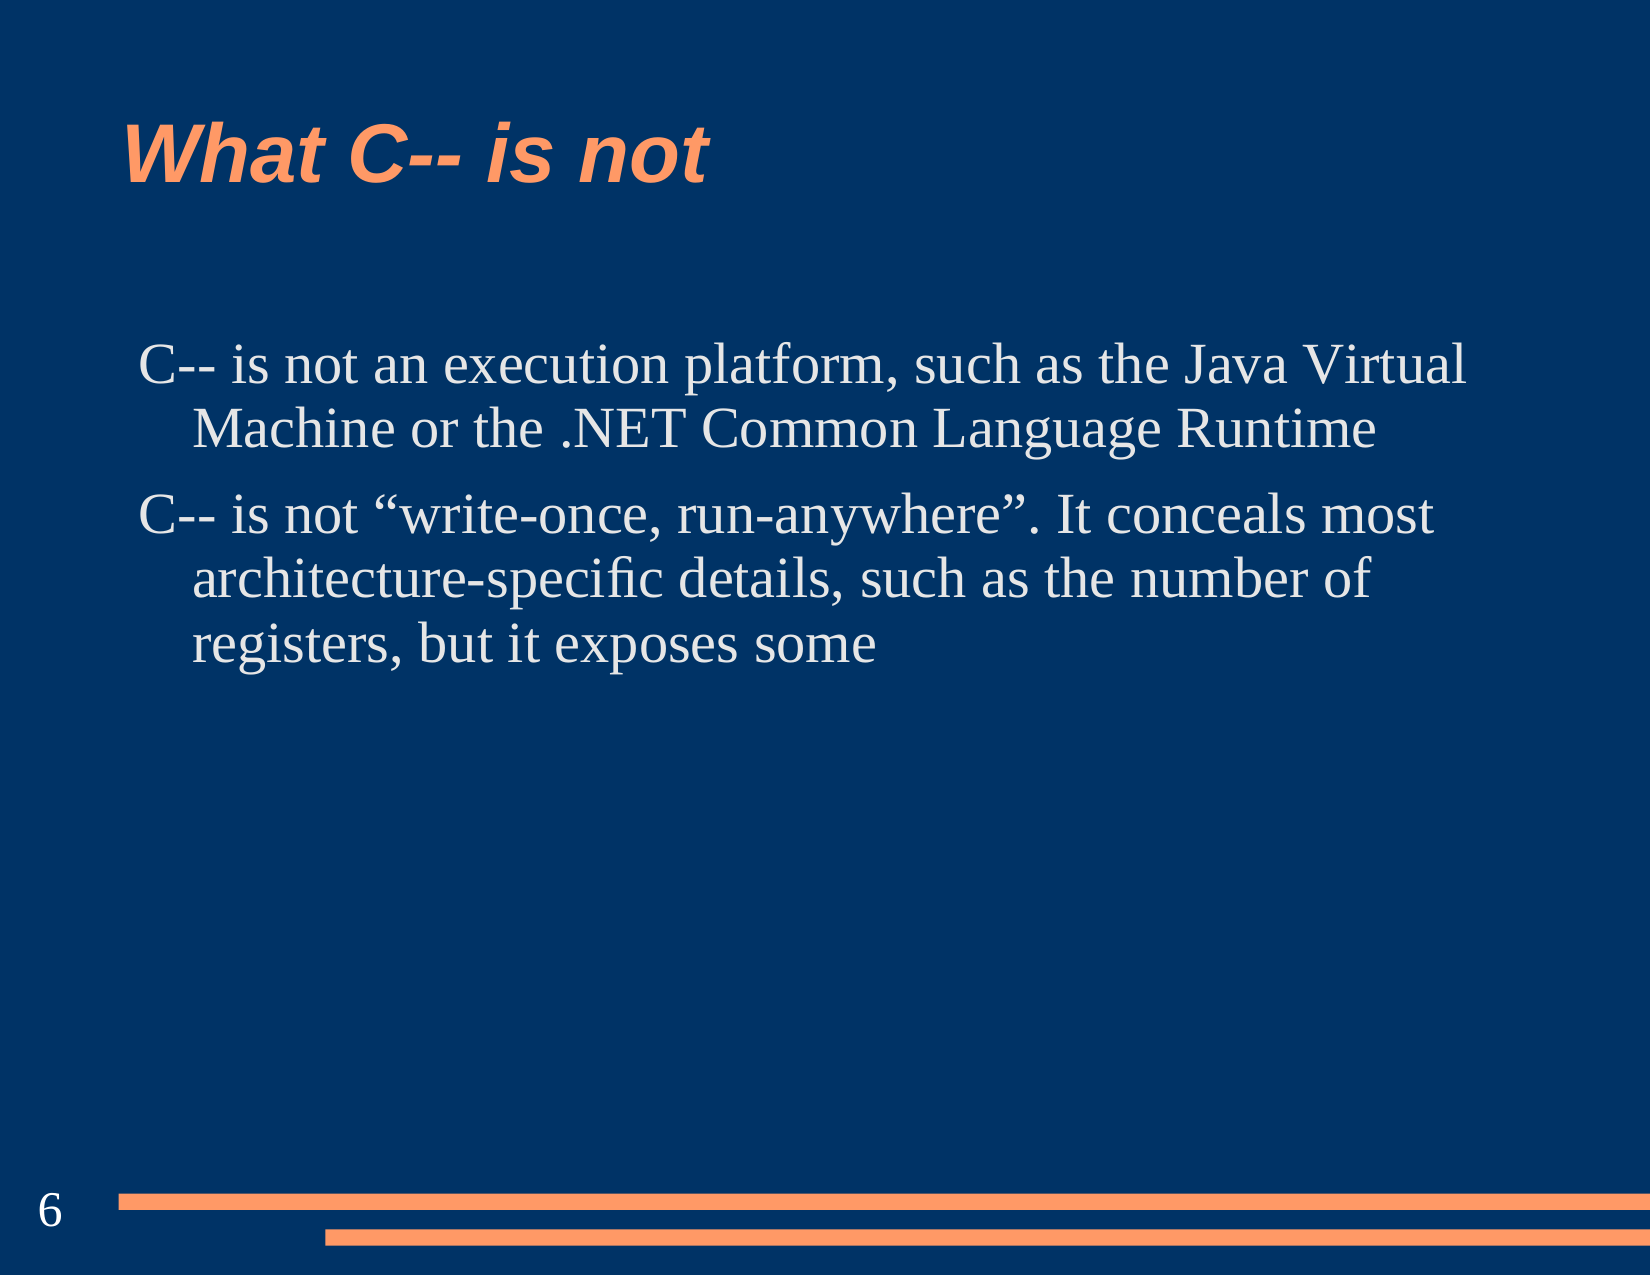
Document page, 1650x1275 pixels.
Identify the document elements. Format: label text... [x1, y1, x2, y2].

text_box 6 [37, 1182, 113, 1238]
list C-- is not an execution platform, such as the Java Virtual Machine or the .NET Common Language Runtime C-- is not “write-once, run-anywhere”. It conceals most architecture-speciﬁc details, such as the number of registers, but it exposes some [121, 331, 1558, 1164]
title What C-- is not [121, 47, 1531, 261]
